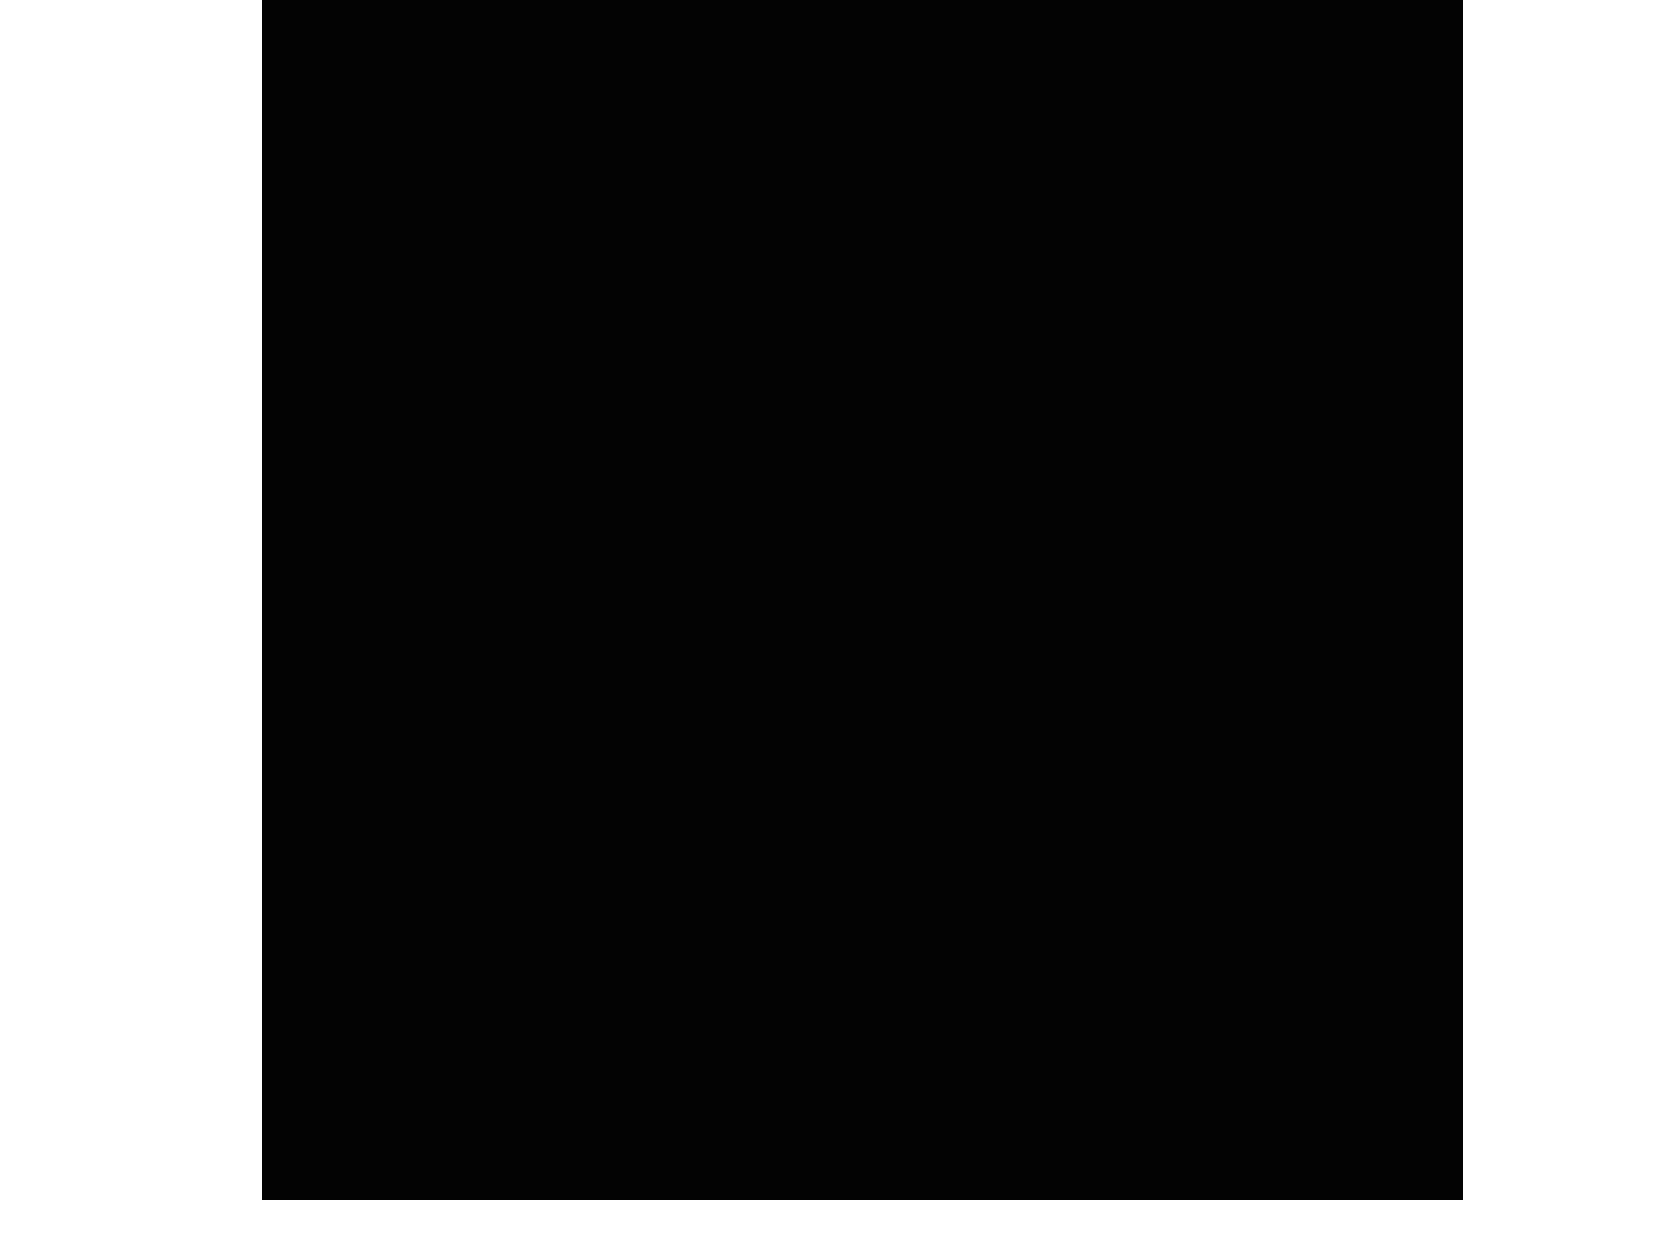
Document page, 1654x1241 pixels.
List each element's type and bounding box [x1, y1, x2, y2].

picture [262, 0, 1463, 1201]
